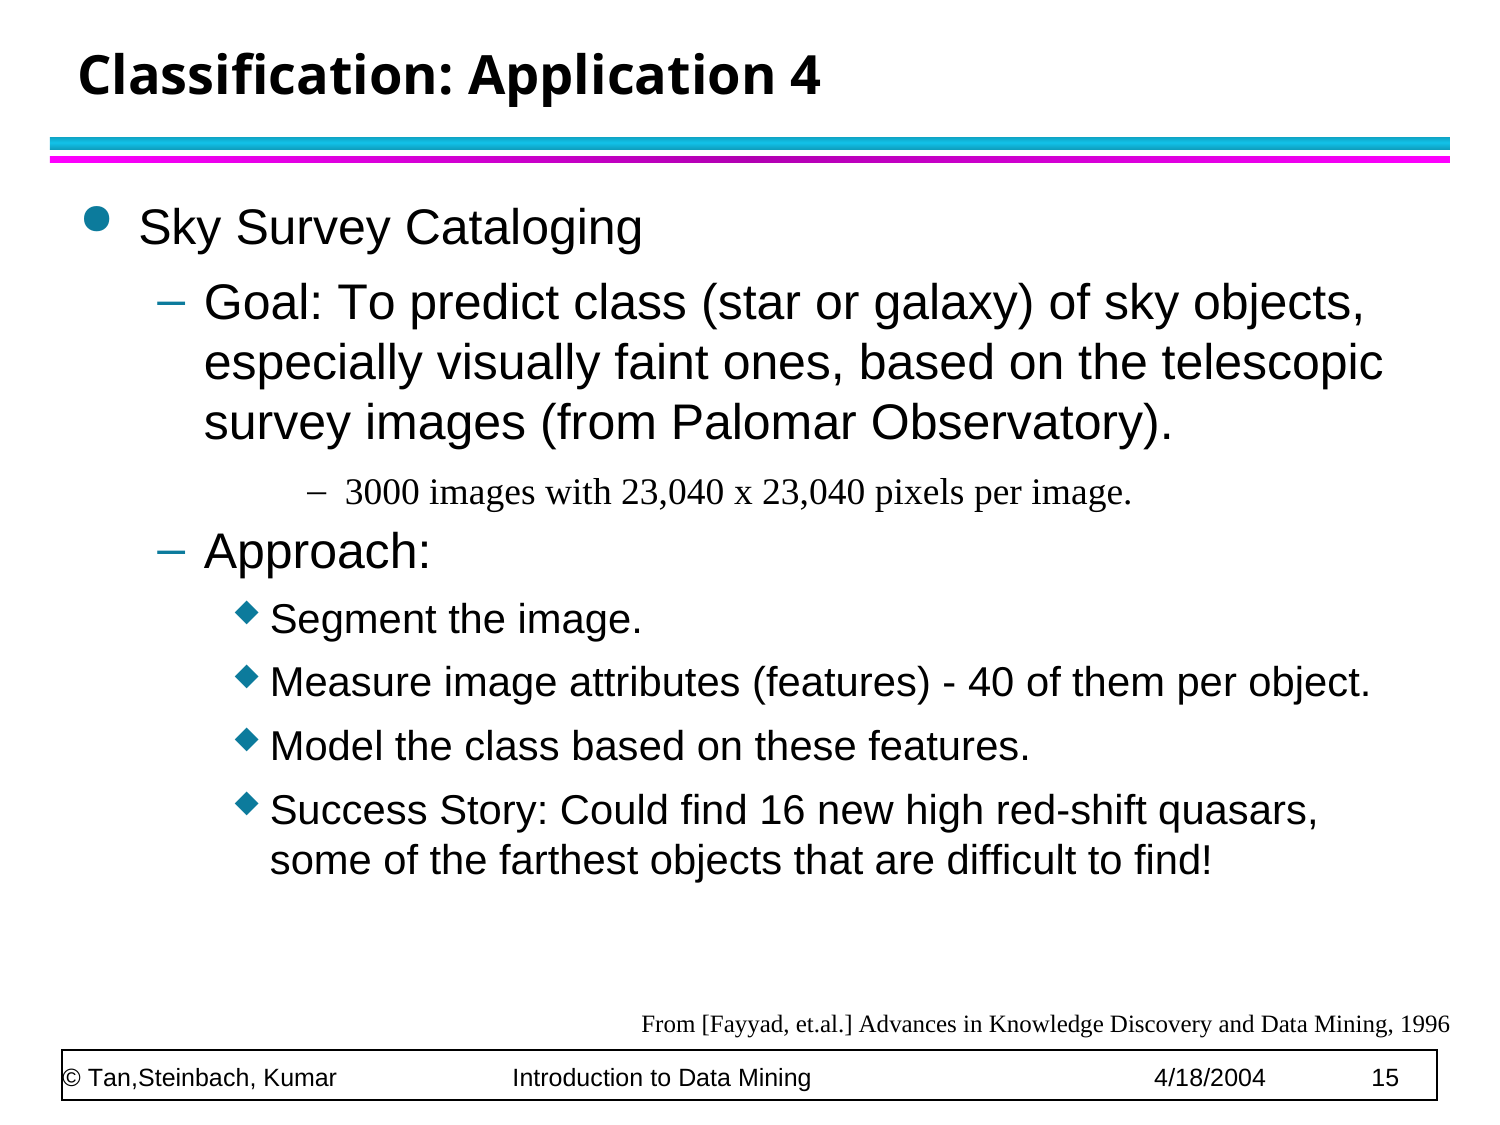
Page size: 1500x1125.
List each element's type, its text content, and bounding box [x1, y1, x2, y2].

list Sky Survey Cataloging Goal: To predict class (star or galaxy) of sky objects, especially visually faint ones, based on the telescopic survey images (from Palomar Observatory). 3000 images with 23,040 x 23,040 pixels per image. Approach: Segment the image. Measure image attributes (features) - 40 of them per object. Model the class based on these features. Success Story: Could find 16 new high red-shift quasars, some of the farthest objects that are difficult to find! [67, 187, 1432, 1038]
text_box From [Fayyad, et.al.] Advances in Knowledge Discovery and Data Mining, 1996 [626, 999, 1466, 1046]
title Classification: Application 4 [62, 22, 1421, 113]
